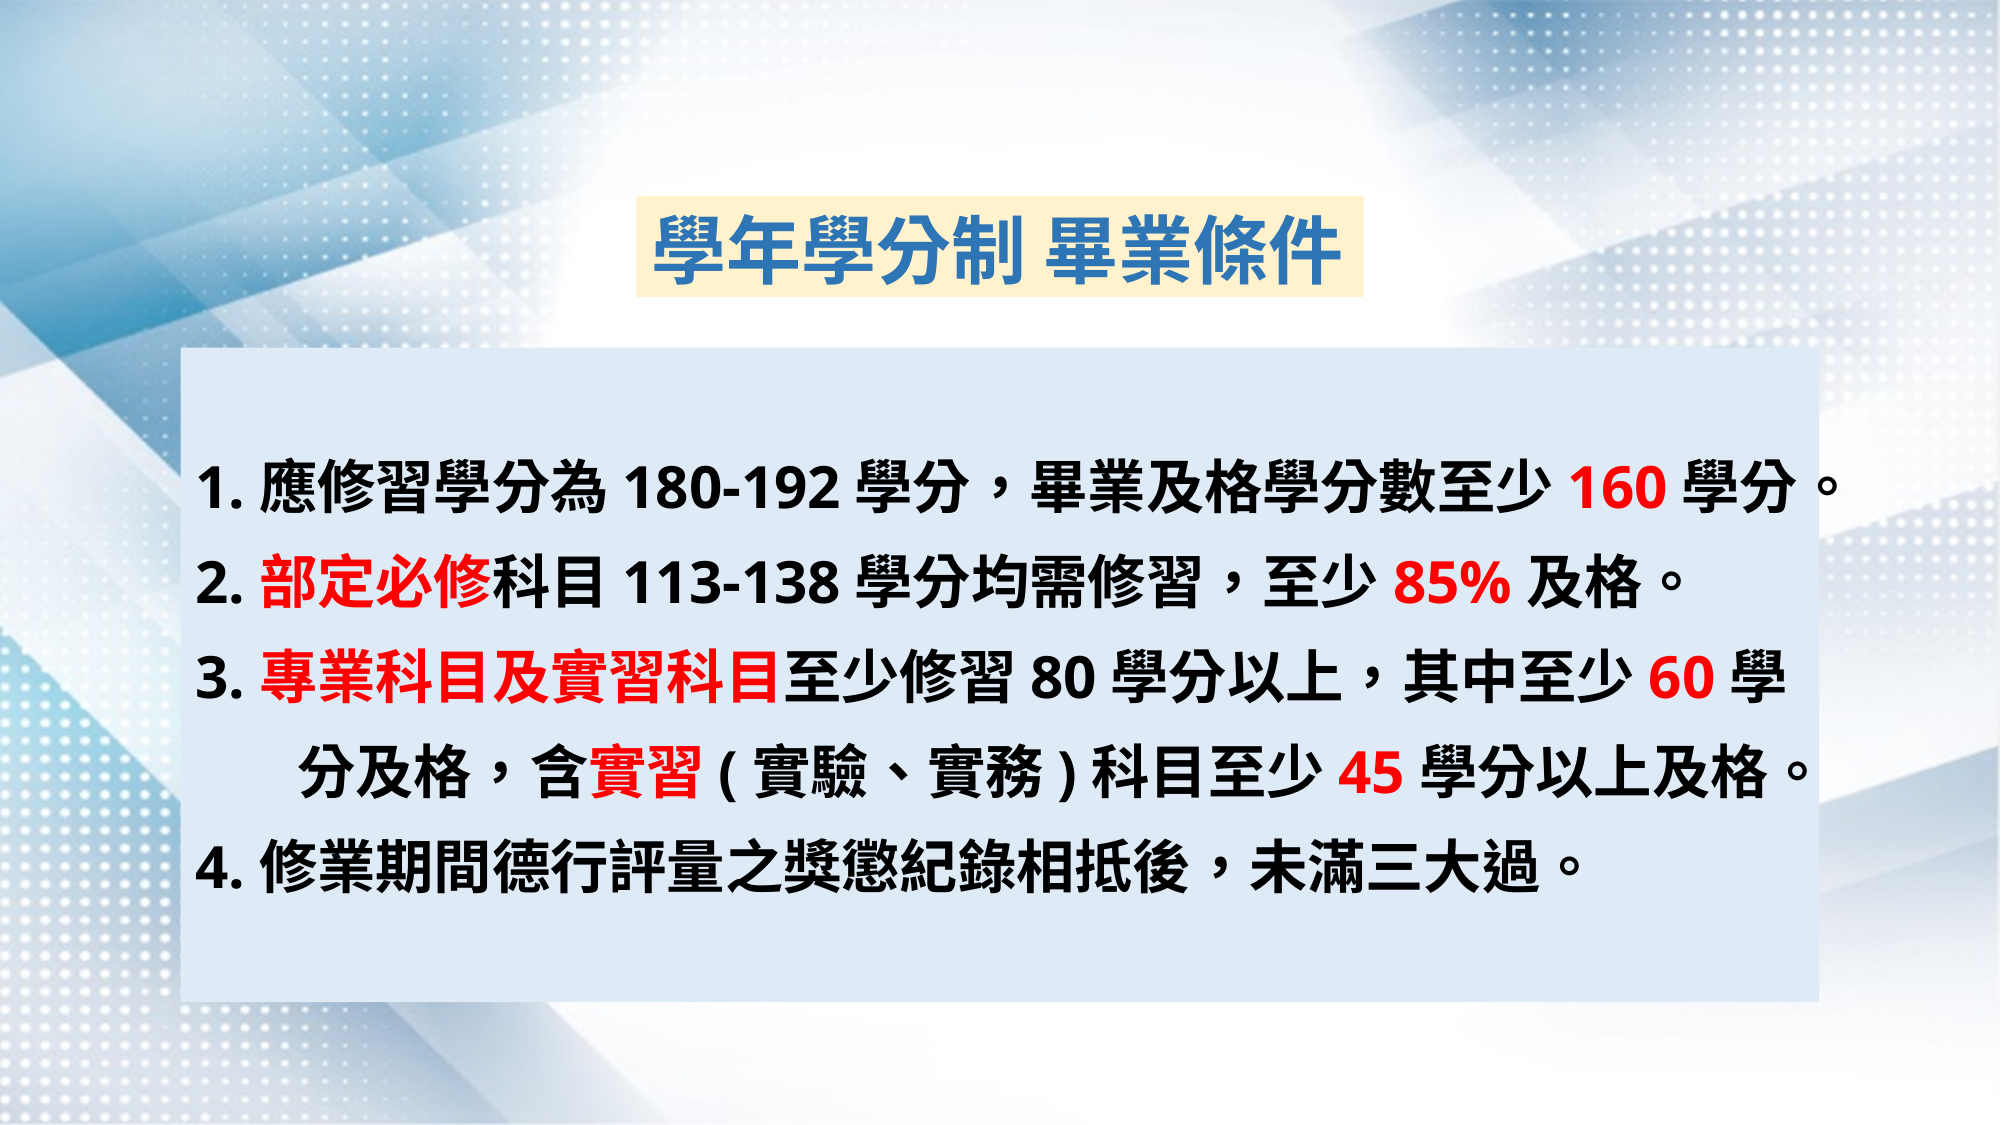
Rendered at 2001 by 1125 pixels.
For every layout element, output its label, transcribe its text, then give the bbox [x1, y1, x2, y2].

text_box 學年學分制 畢業條件 [636, 196, 1364, 297]
picture [0, 0, 2000, 1125]
text_box 1.應修習學分為180-192學分，畢業及格學分數至少160學分。 2.部定必修科目113-138學分均需修習，至少85%及格。 3.專業科目及實習科目至少修習80學分以上，其中至少60學 分及格，含實習(實驗、實務)科目至少45學分以上及格。 4.修業期間德行評量之獎懲紀錄相抵後，未滿三大過。 [180, 347, 1820, 1003]
